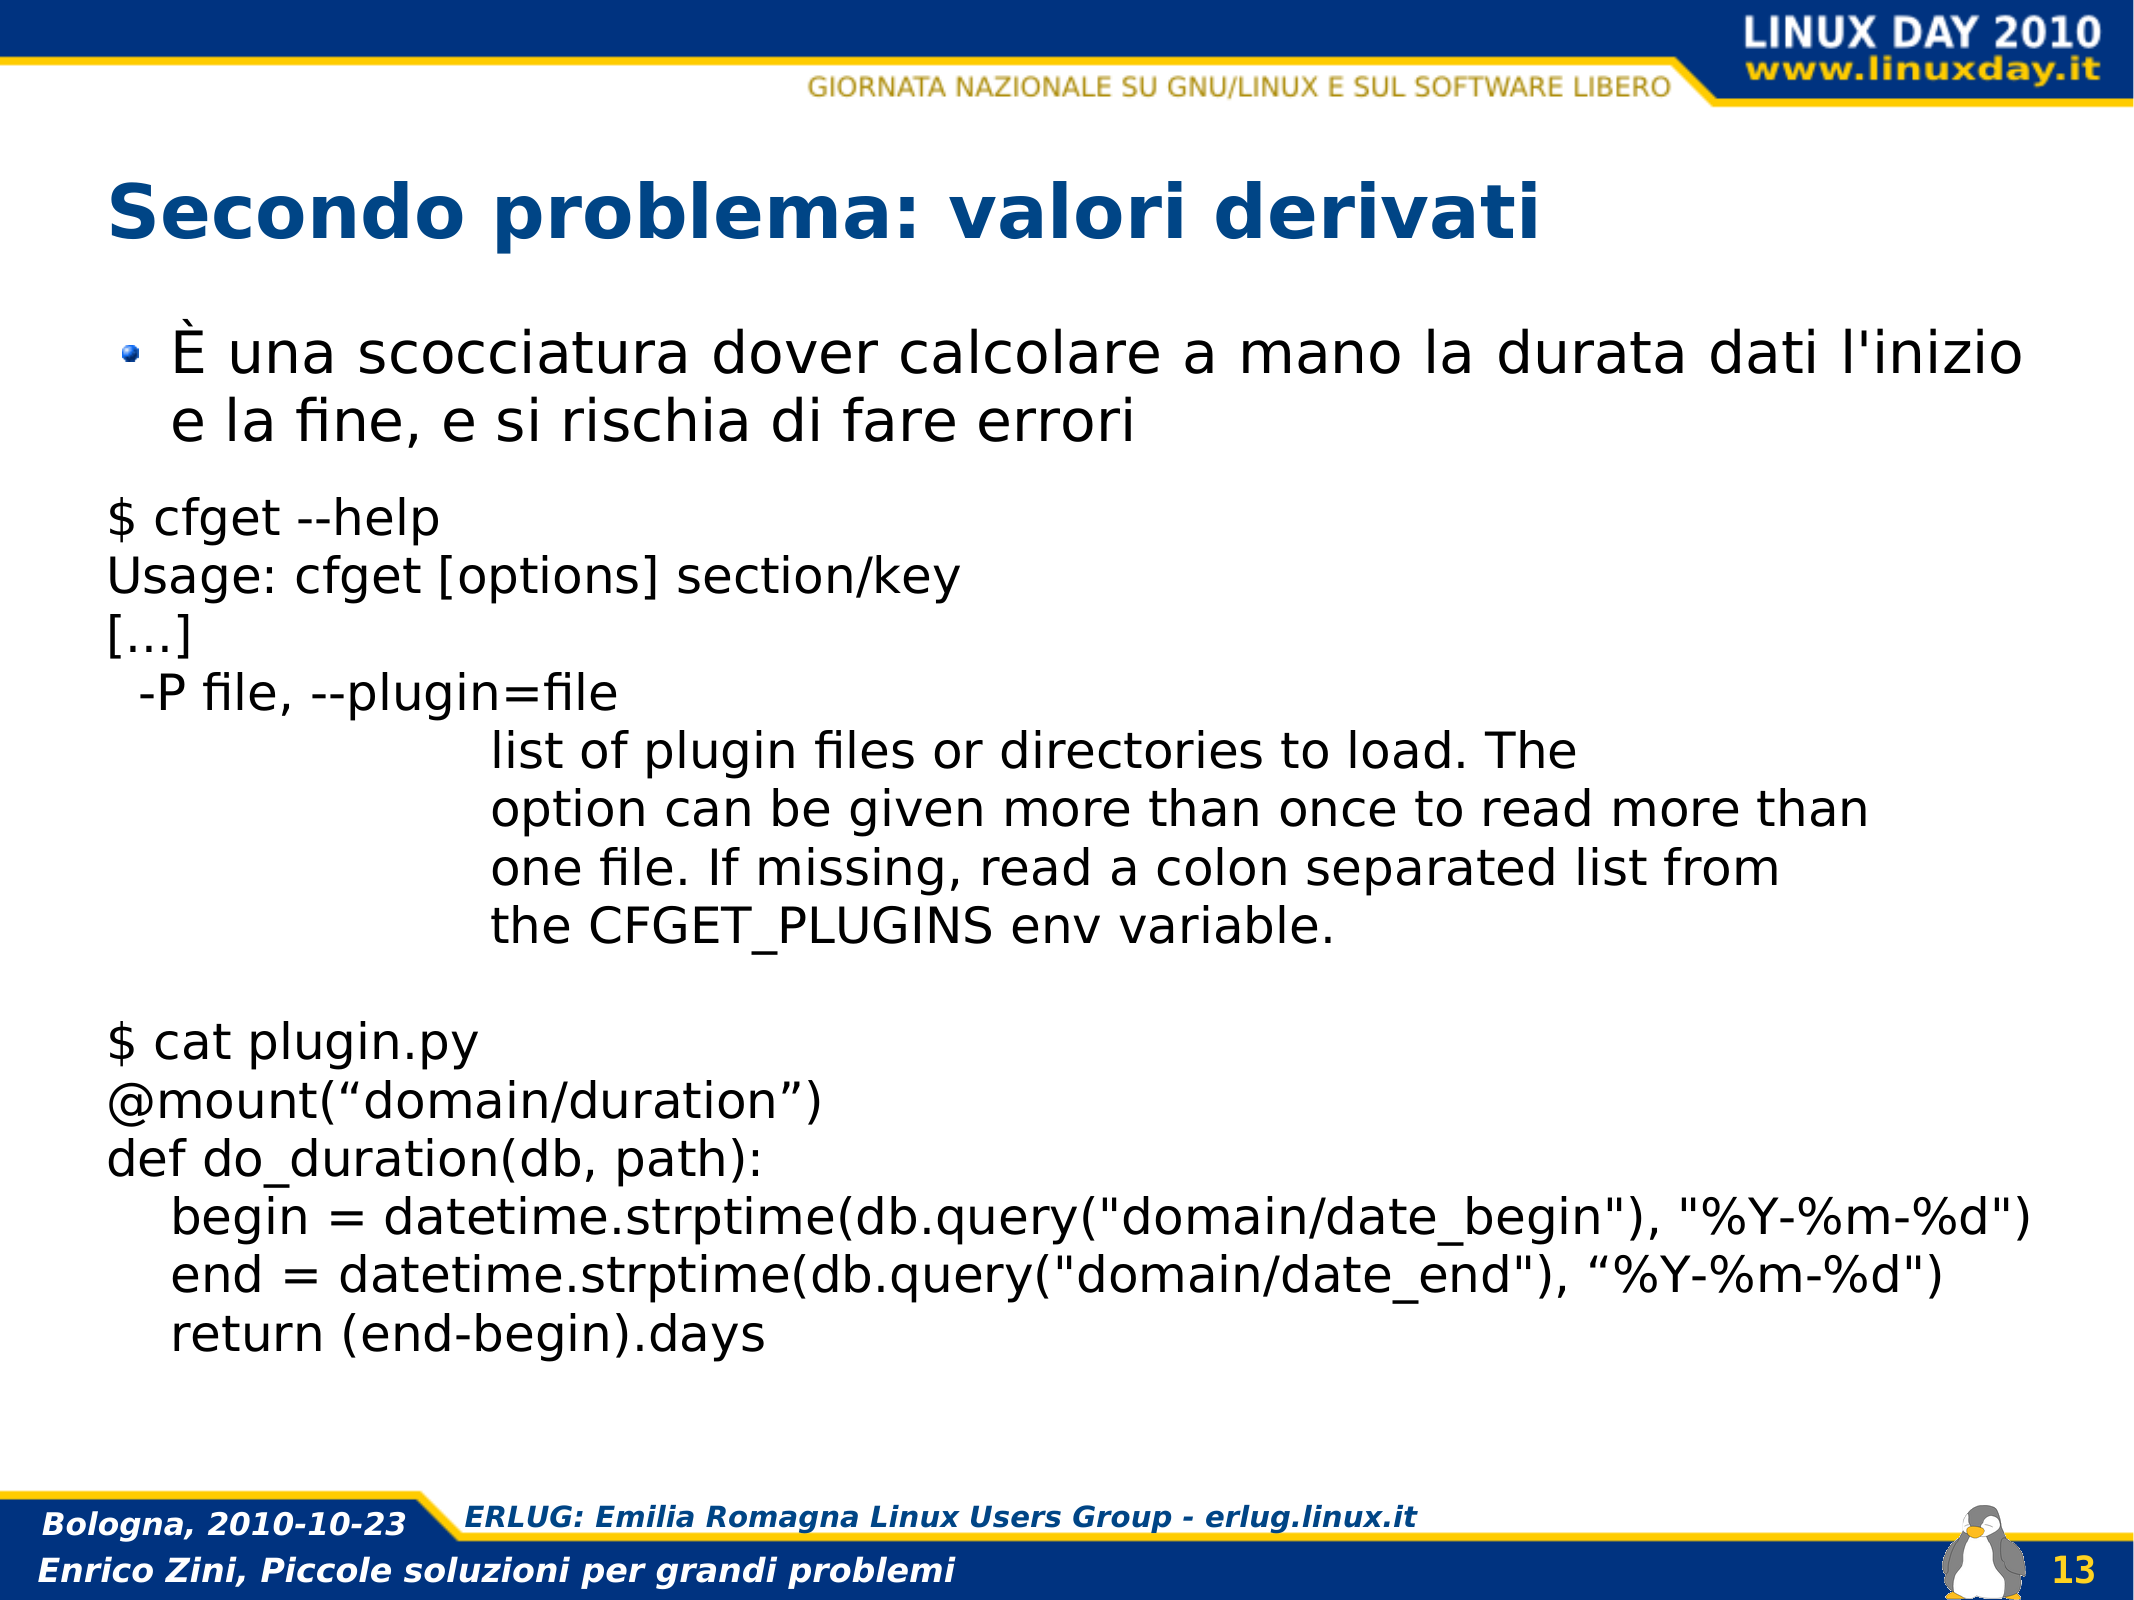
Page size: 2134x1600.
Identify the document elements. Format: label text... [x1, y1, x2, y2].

list È una scocciatura dover calcolare a mano la durata dati l'inizio e la fine, e si rischia di fare errori [106, 319, 2027, 489]
picture [0, 0, 2134, 1600]
text_box $ cfget --help Usage: cfget [options] section/key [...] -P file, --plugin=file list of plugin files or directories to load. The option can be given more than once to read more than one file. If missing, read a colon separated list from the CFGET_PLUGINS env variable. $ cat plugin.py @mount(“domain/duration”) def do_duration(db, path): begin = datetime.strptime(db.query("domain/date_begin"), "%Y-%m-%d") end = datetime.strptime(db.query("domain/date_end"), “%Y-%m-%d") return (end-begin).days [106, 489, 2063, 1480]
title Secondo problema: valori derivati [106, 159, 2080, 267]
